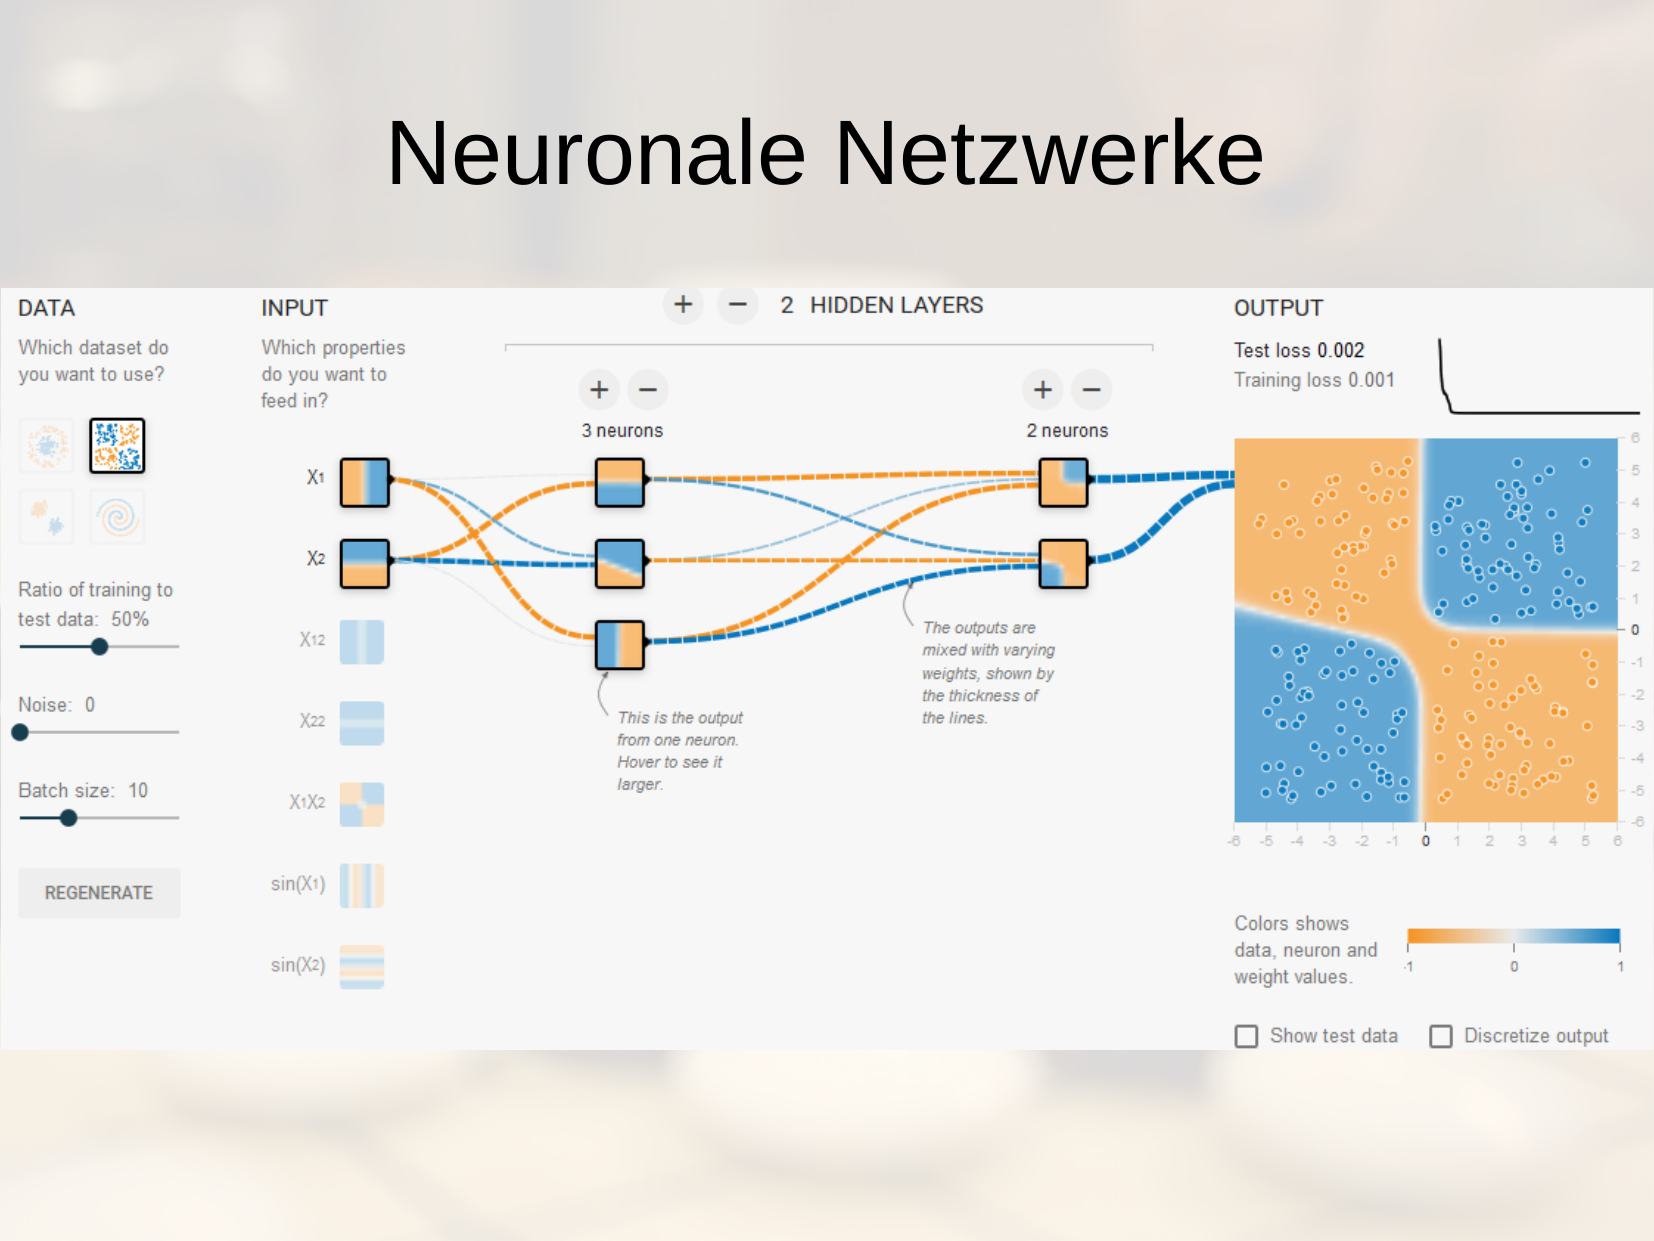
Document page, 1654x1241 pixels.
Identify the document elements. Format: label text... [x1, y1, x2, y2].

title Neuronale Netzwerke [82, 49, 1571, 257]
picture [1, 288, 1654, 1050]
